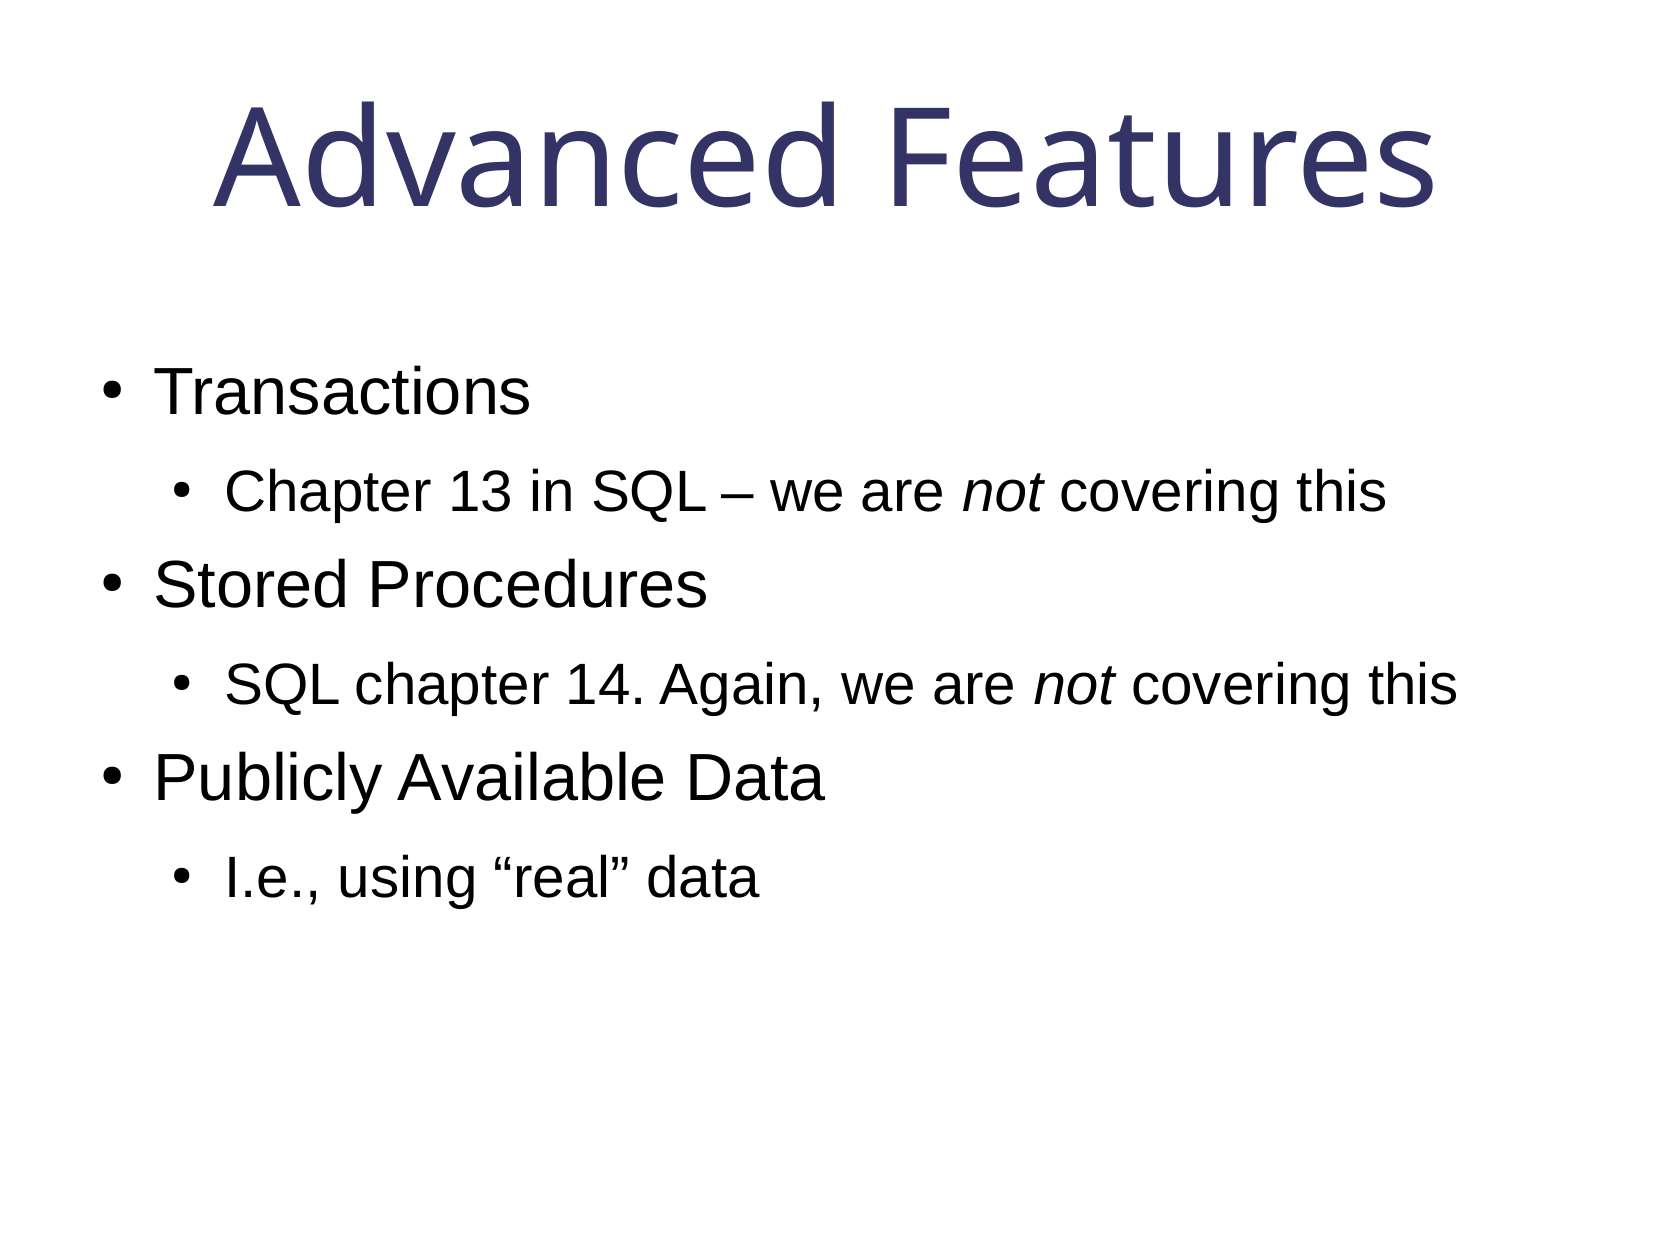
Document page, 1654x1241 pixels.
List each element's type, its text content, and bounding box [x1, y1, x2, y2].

list Transactions Chapter 13 in SQL – we are not covering this Stored Procedures SQL chapter 14. Again, we are not covering this Publicly Available Data I.e., using “real” data [82, 354, 1571, 1094]
title Advanced Features [82, 56, 1571, 250]
